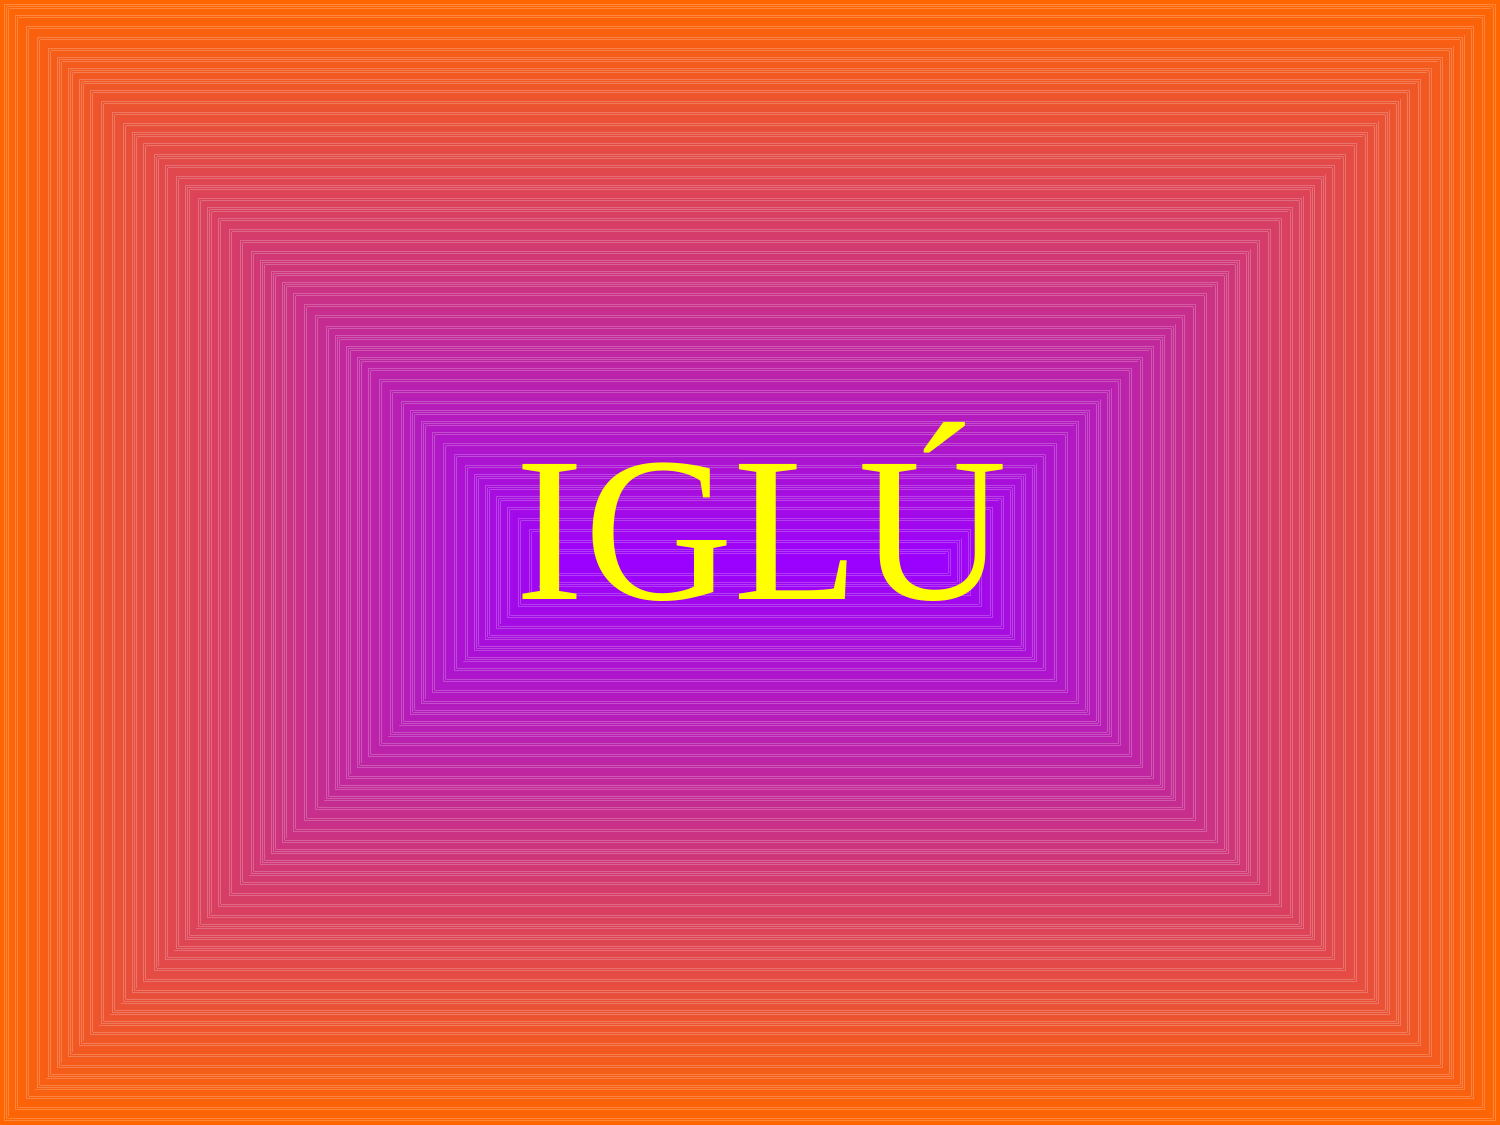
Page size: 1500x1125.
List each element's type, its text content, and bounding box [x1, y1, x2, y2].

text_box IGLÚ [100, 385, 1424, 649]
